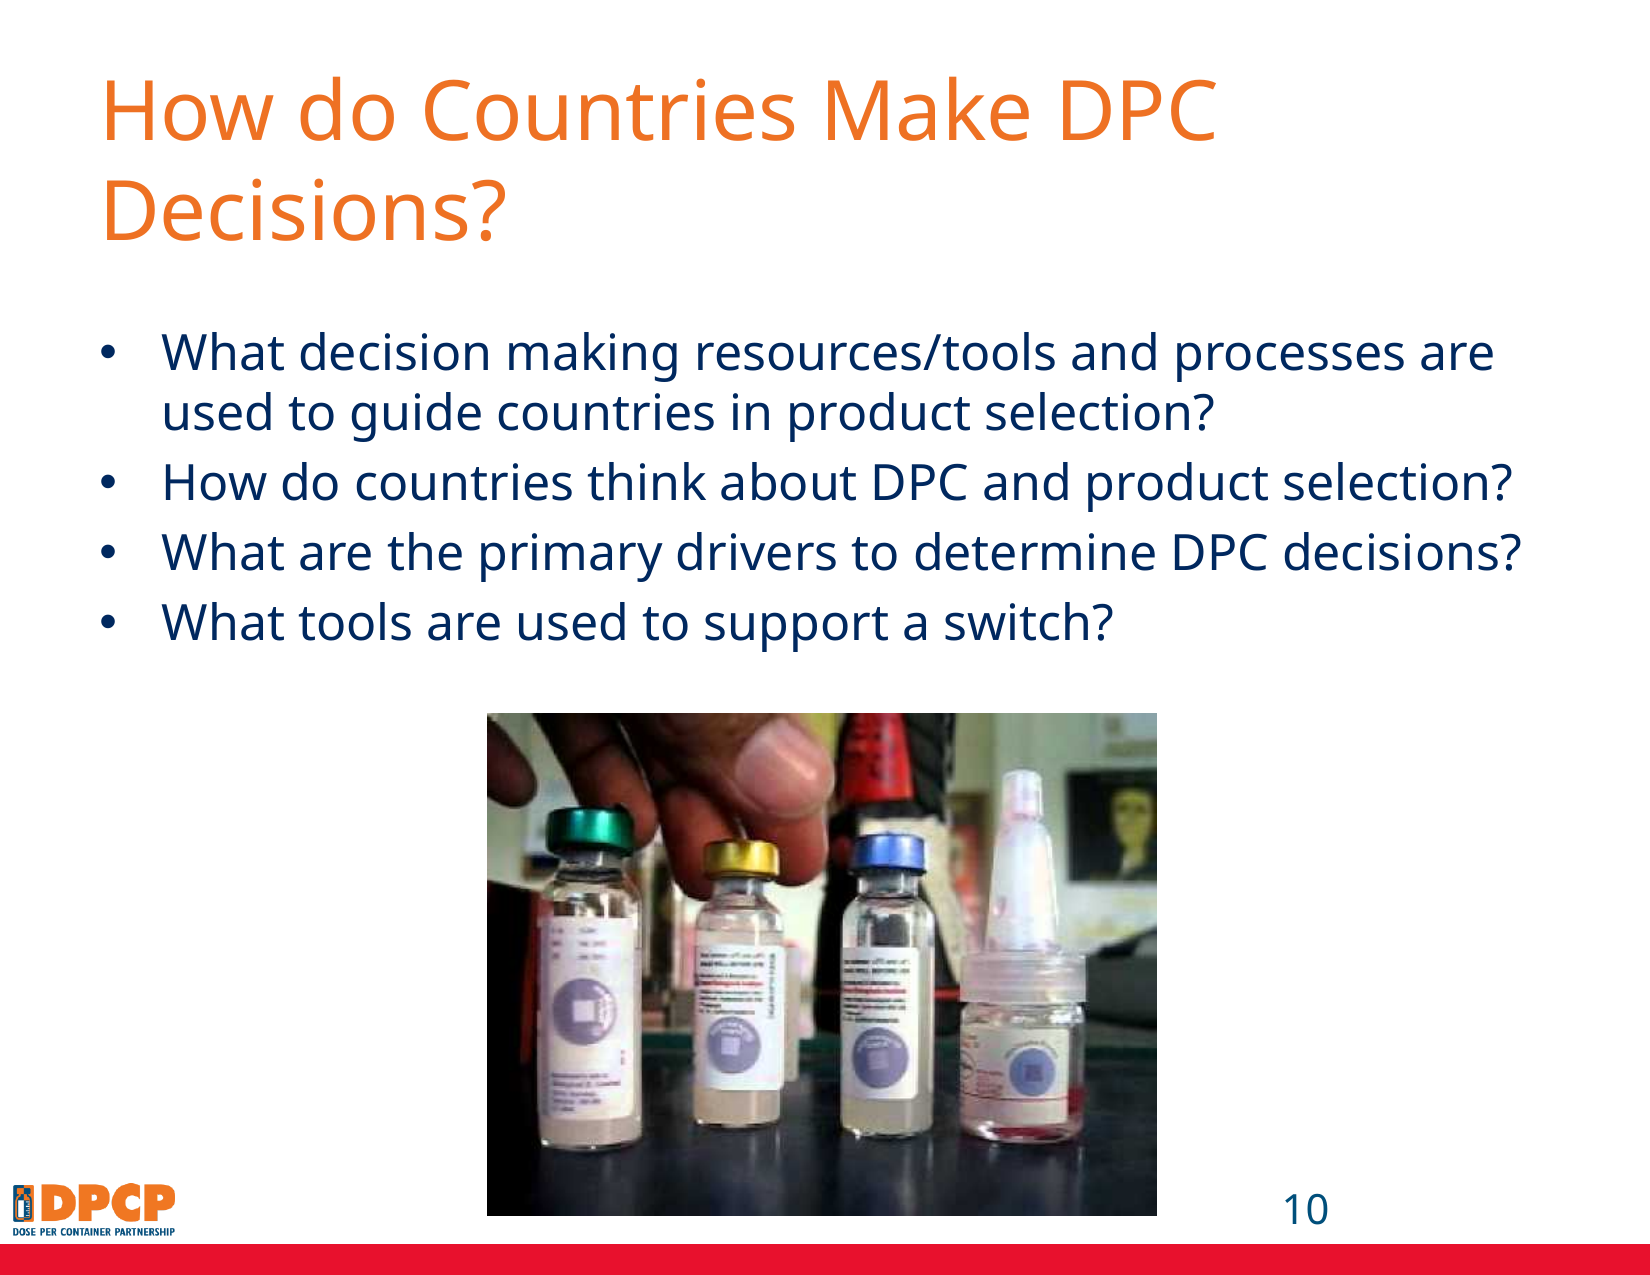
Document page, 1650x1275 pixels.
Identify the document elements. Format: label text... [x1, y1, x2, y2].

title How do Countries Make DPC Decisions? [82, 51, 1568, 264]
picture [487, 713, 1157, 1216]
list What decision making resources/tools and processes are used to guide countries in product selection? How do countries think about DPC and product selection? What are the primary drivers to determine DPC decisions? What tools are used to support a switch? [82, 312, 1568, 1154]
picture [12, 1183, 175, 1238]
